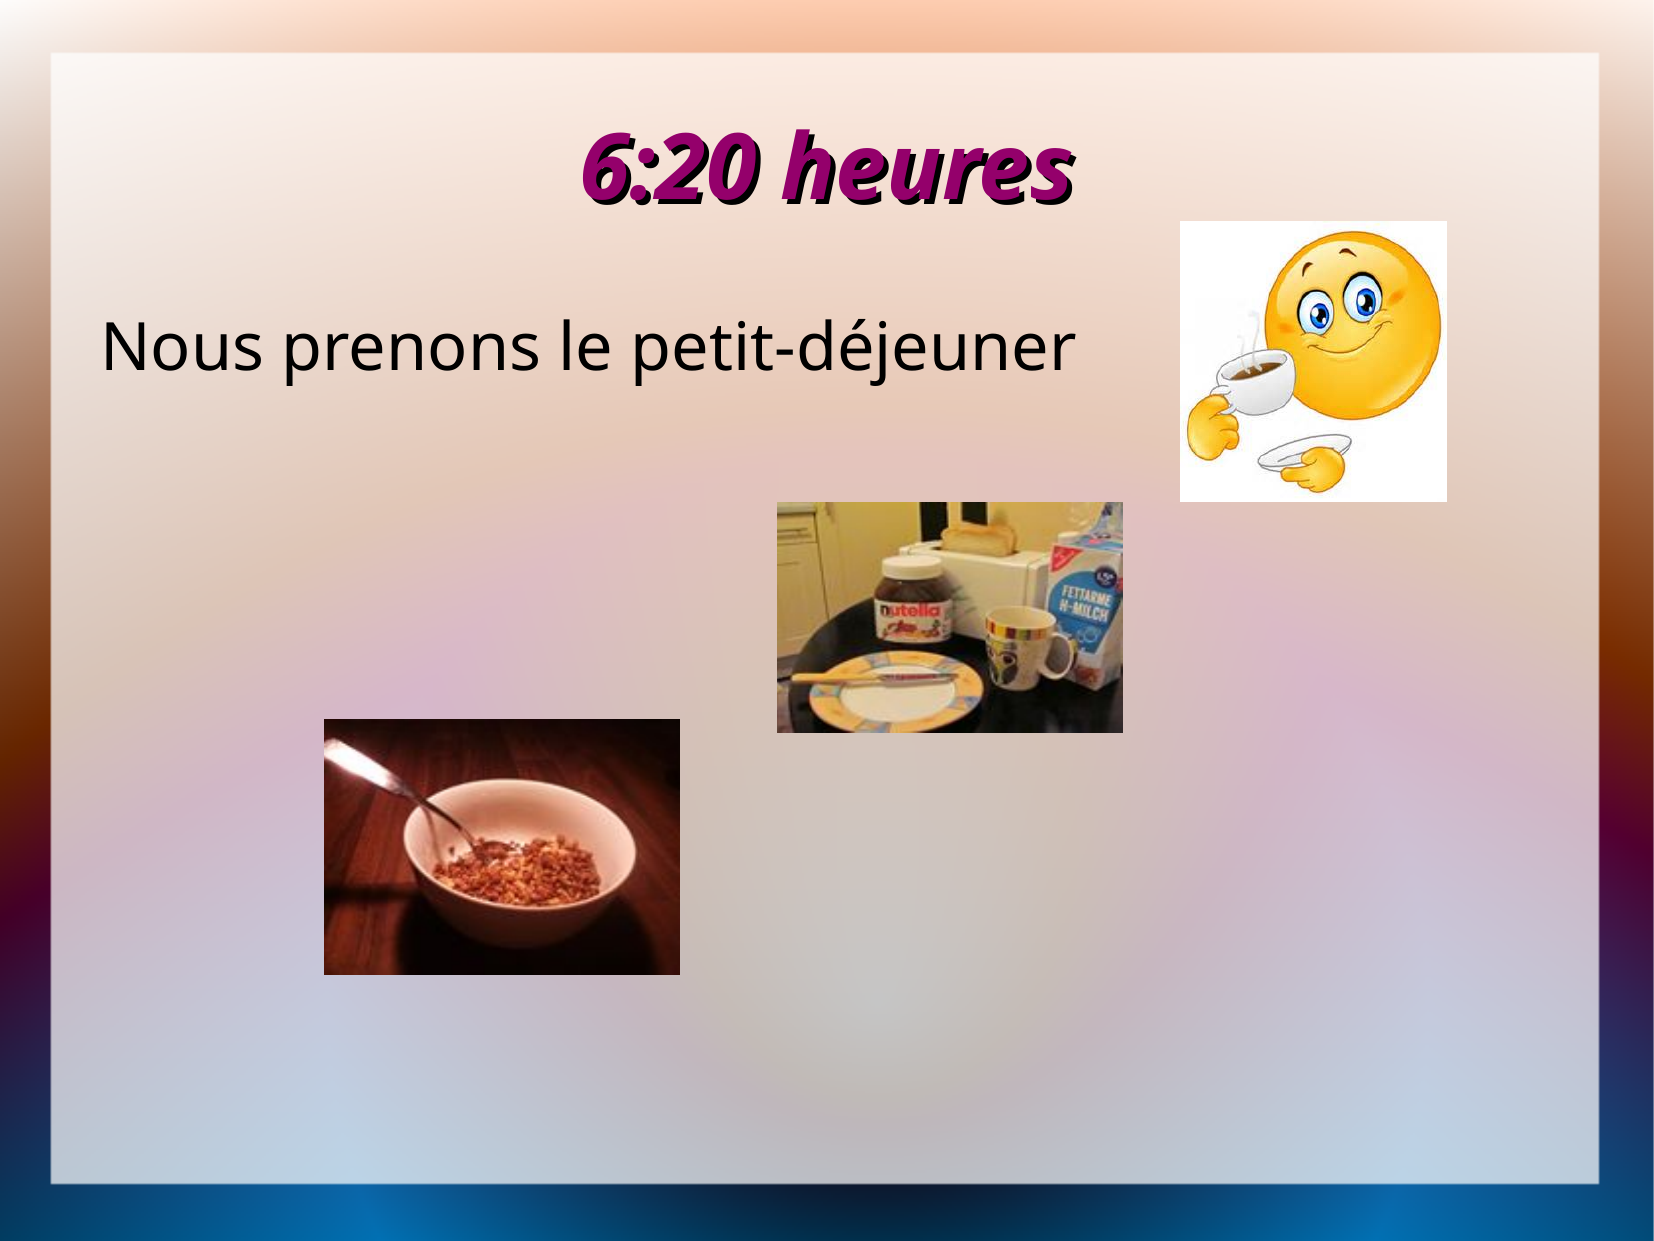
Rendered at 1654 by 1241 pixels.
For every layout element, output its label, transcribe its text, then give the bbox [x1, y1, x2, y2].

picture [0, 0, 1654, 1241]
title 6:20 heures [82, 55, 1571, 263]
list Nous prenons le petit-déjeuner [82, 290, 1571, 1034]
